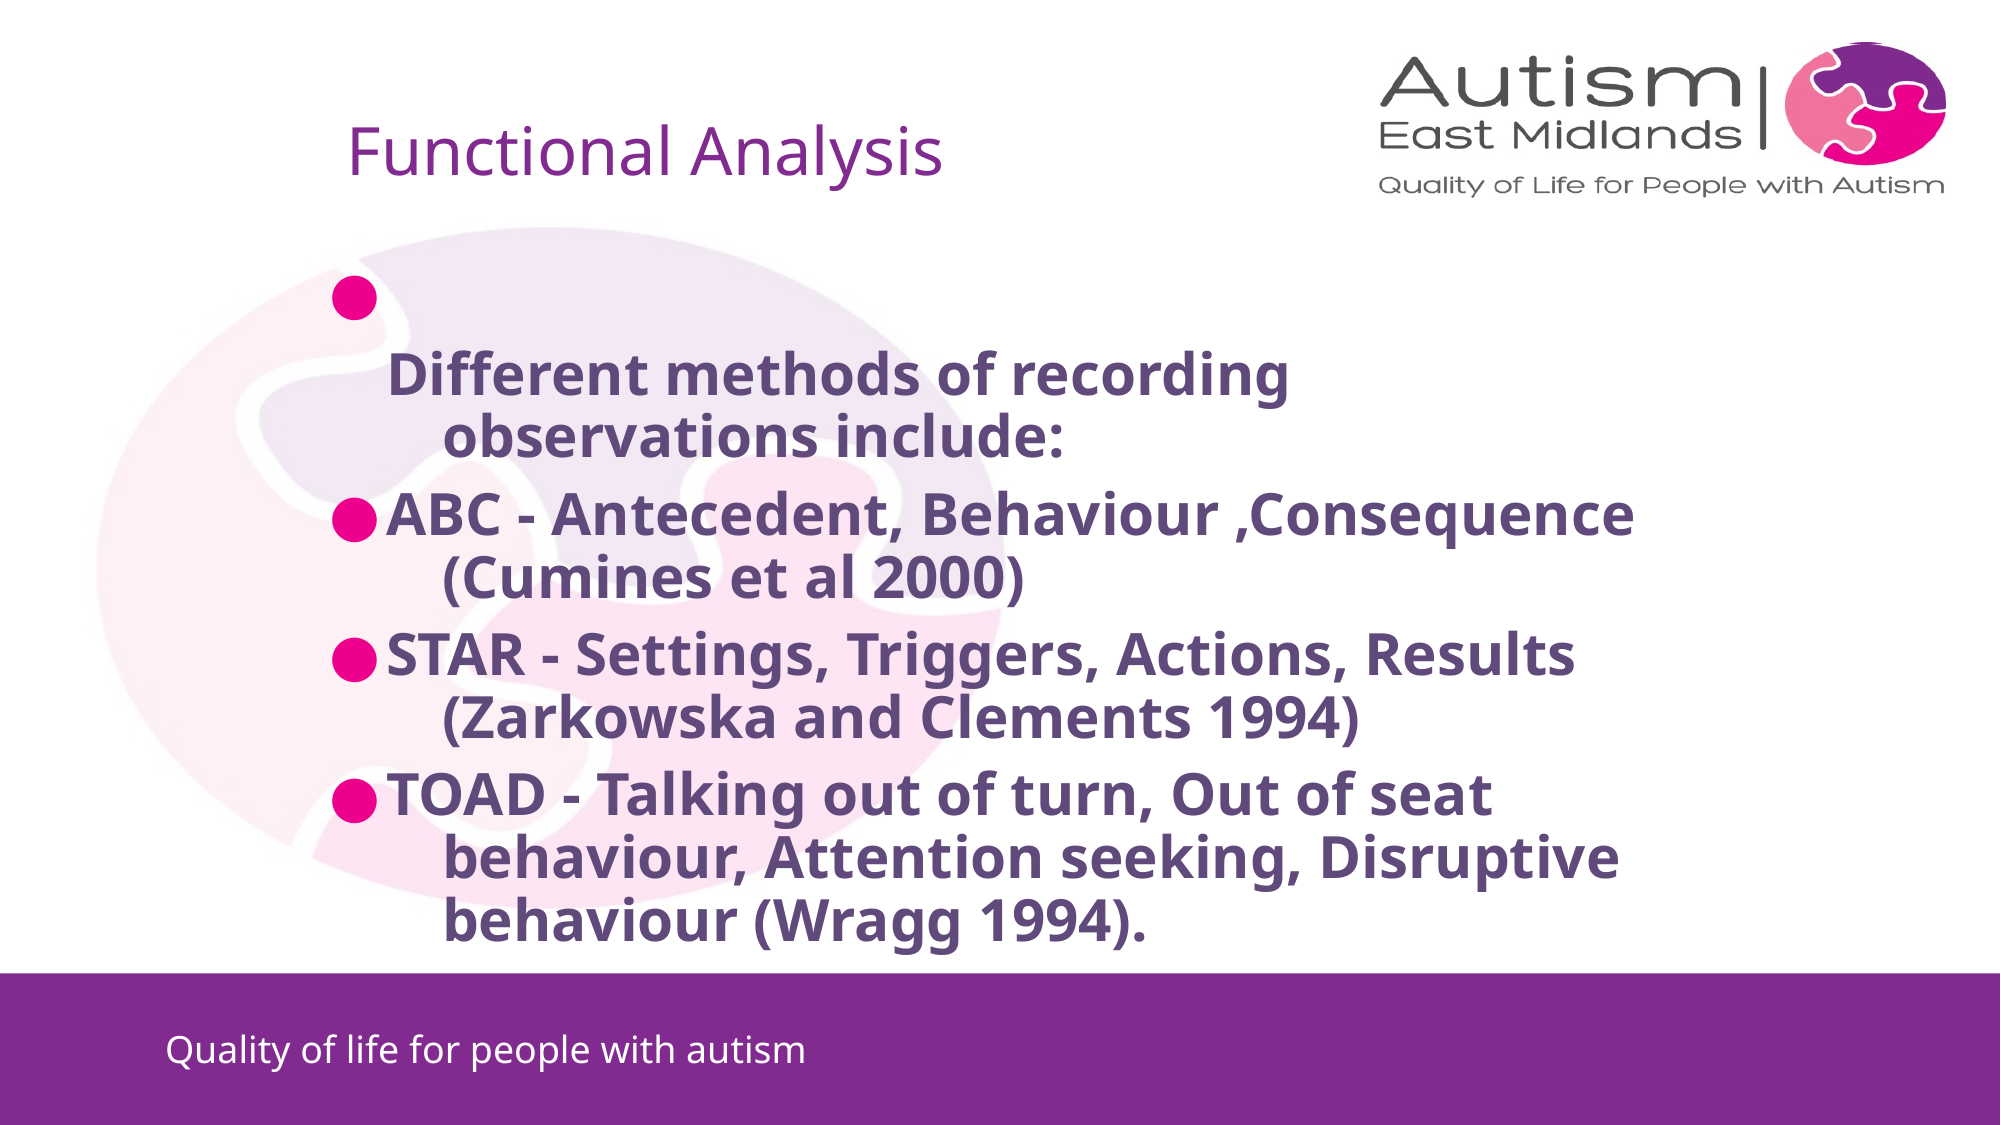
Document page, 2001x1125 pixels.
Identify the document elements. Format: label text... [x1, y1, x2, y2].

list Different methods of recording observations include: ABC - Antecedent, Behaviour ,Consequence (Cumines et al 2000) STAR - Settings, Triggers, Actions, Results (Zarkowska and Clements 1994) TOAD - Talking out of turn, Out of seat behaviour, Attention seeking, Disruptive behaviour (Wragg 1994). [314, 243, 1675, 1000]
title Functional Analysis [331, 42, 1682, 256]
